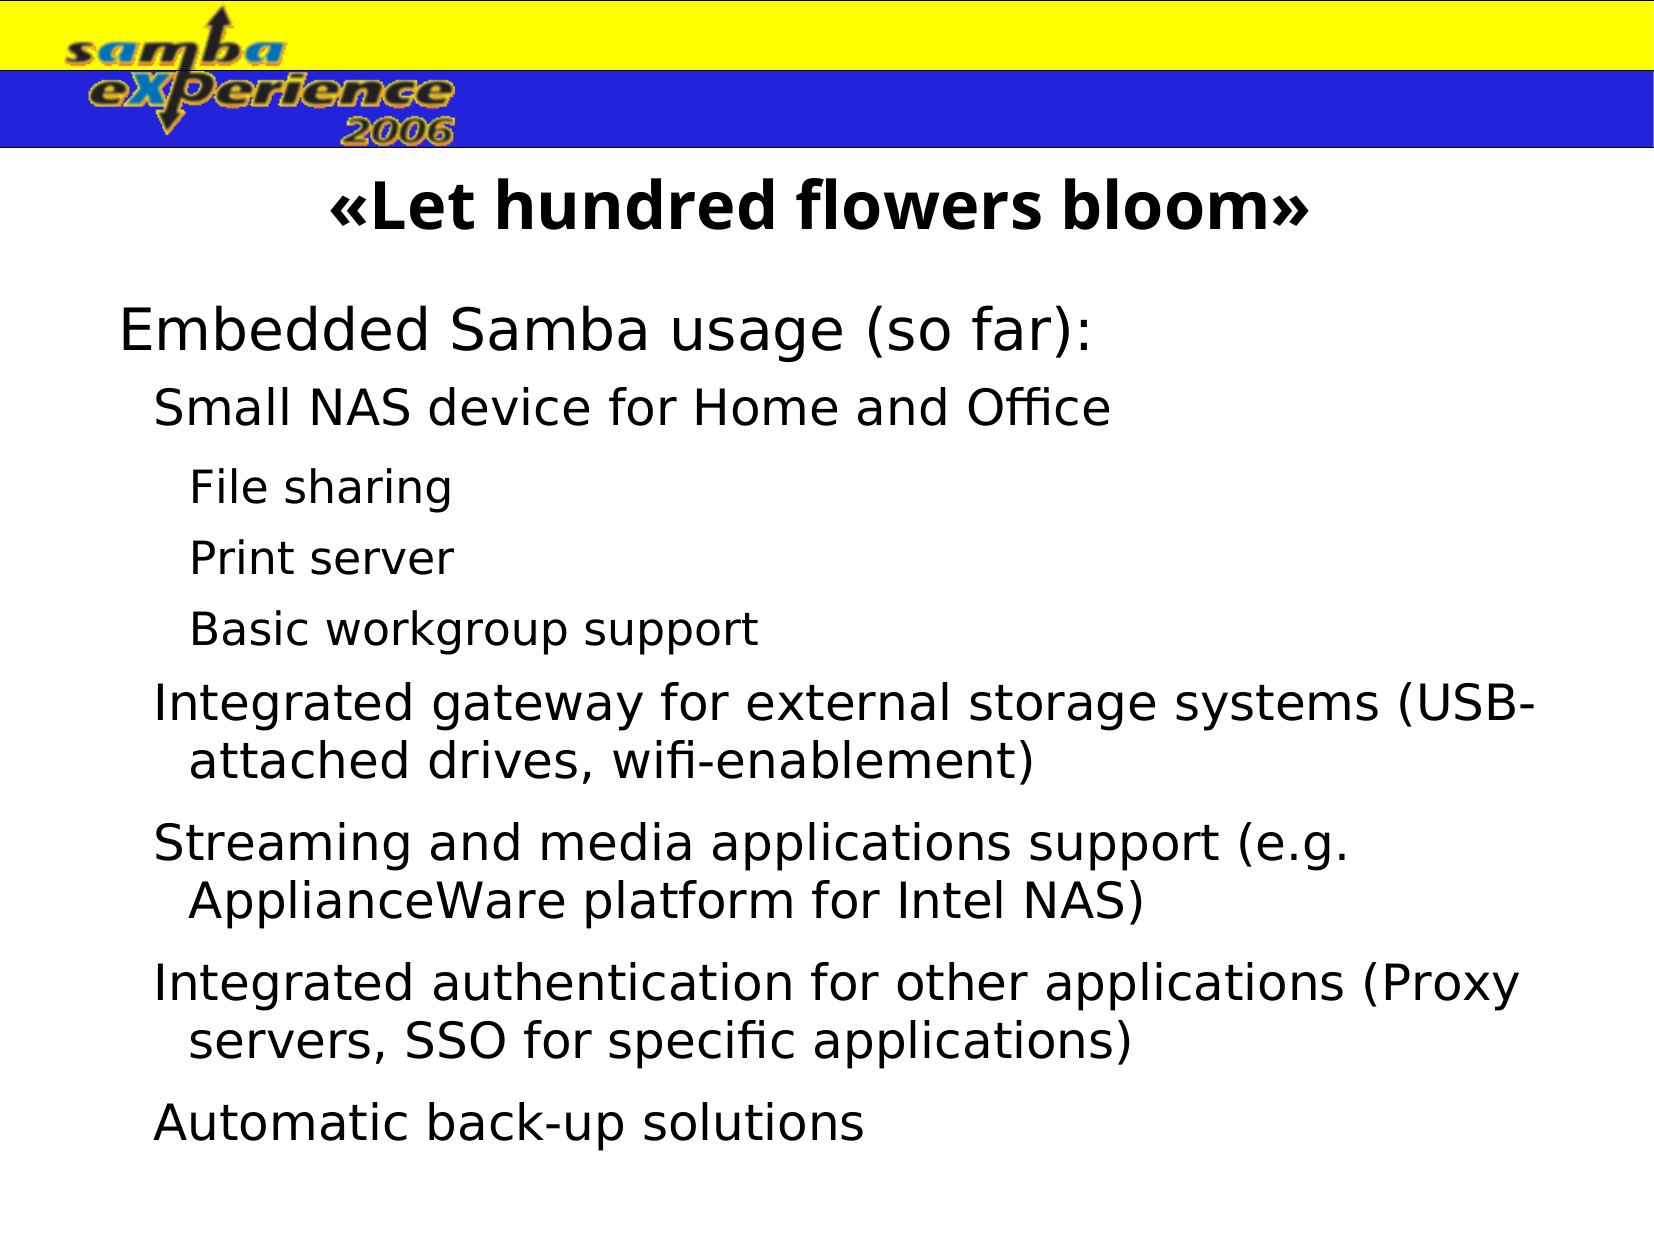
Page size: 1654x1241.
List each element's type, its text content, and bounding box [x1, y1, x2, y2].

list Embedded Samba usage (so far): Small NAS device for Home and Office File sharing Print server Basic workgroup support Integrated gateway for external storage systems (USB-attached drives, wifi-enablement) Streaming and media applications support (e.g. ApplianceWare platform for Intel NAS) Integrated authentication for other applications (Proxy servers, SSO for specific applications) Automatic back-up solutions [82, 296, 1571, 1153]
title «Let hundred flowers bloom» [76, 99, 1565, 308]
picture [64, 71, 455, 147]
picture [64, 2, 455, 70]
picture [64, 148, 76, 154]
